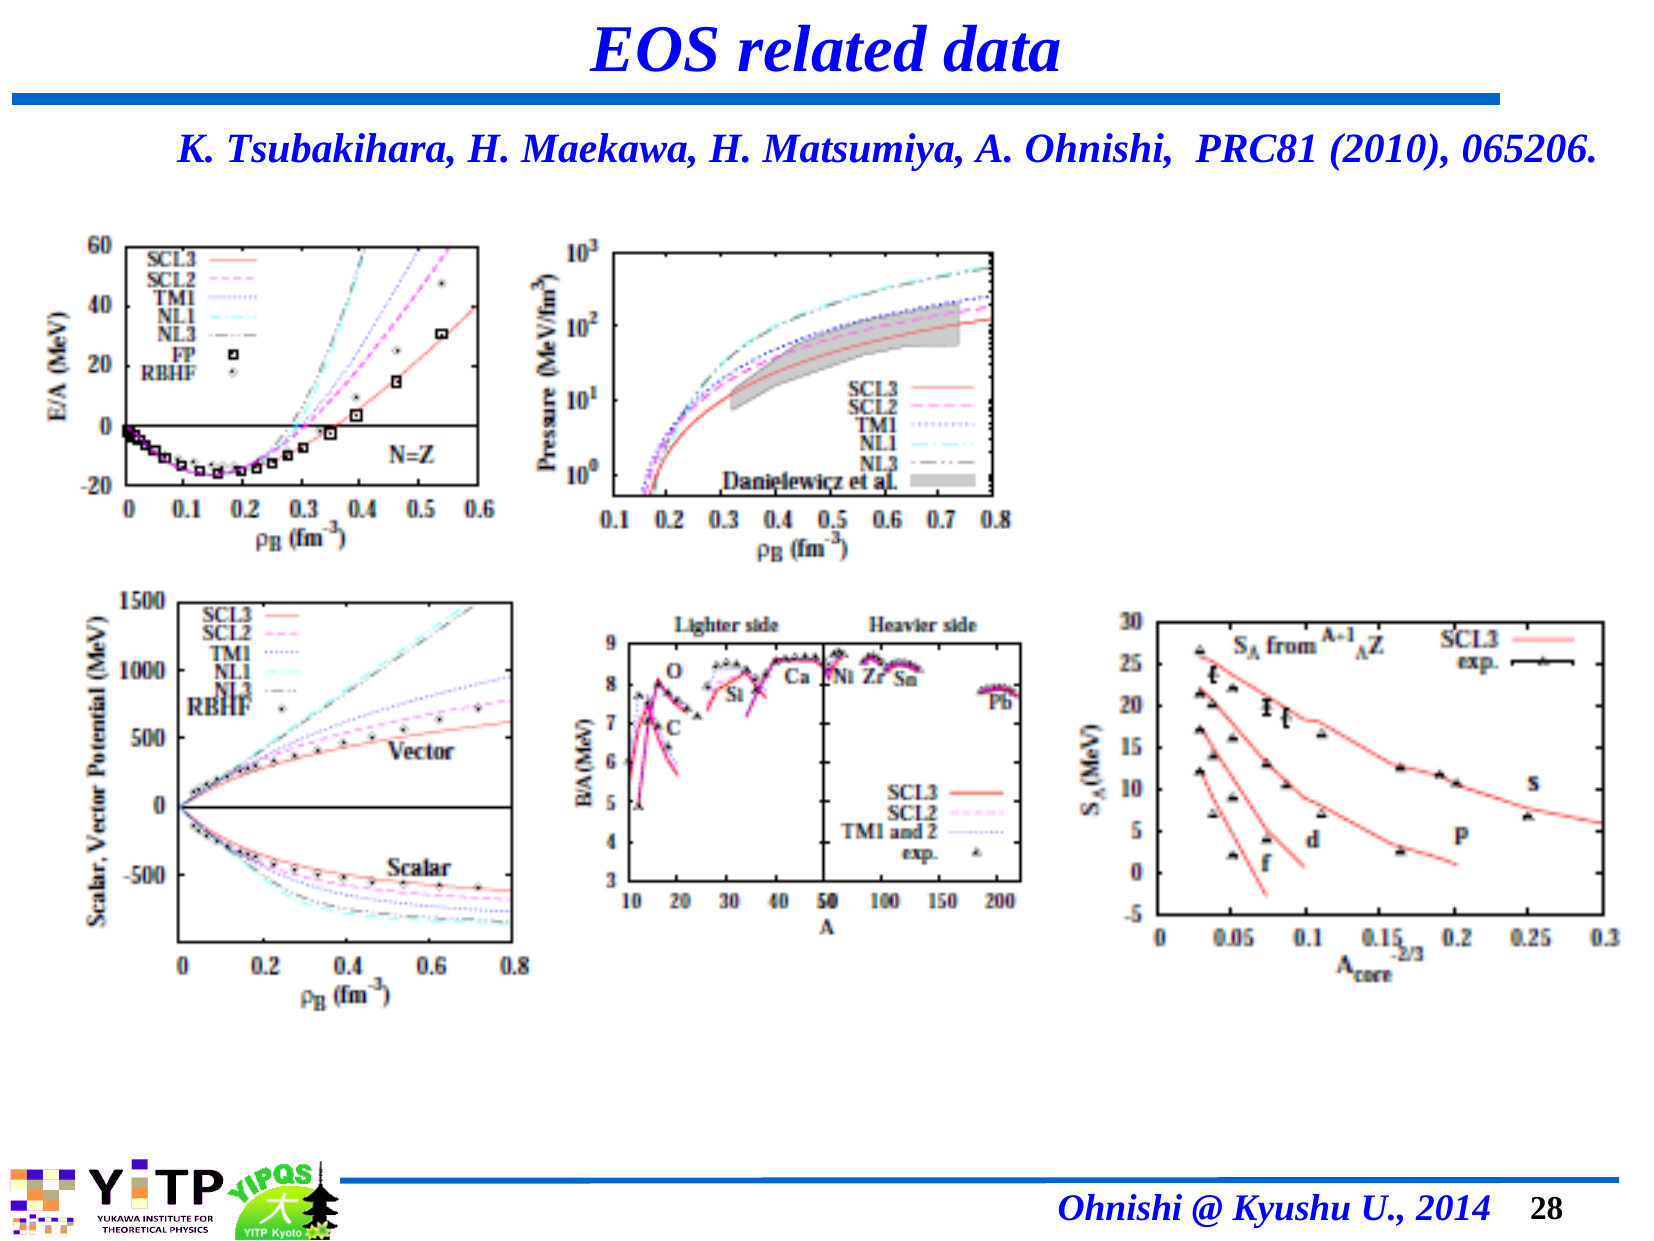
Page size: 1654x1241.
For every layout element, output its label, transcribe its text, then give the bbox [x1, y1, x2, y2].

picture [555, 594, 1041, 948]
picture [35, 226, 511, 565]
title EOS related data [0, 0, 1654, 99]
picture [519, 224, 1026, 573]
picture [1057, 598, 1630, 998]
text_box K. Tsubakihara, H. Maekawa, H. Matsumiya, A. Ohnishi, PRC81 (2010), 065206. [177, 124, 1645, 172]
picture [0, 1154, 340, 1241]
picture [69, 579, 545, 1022]
